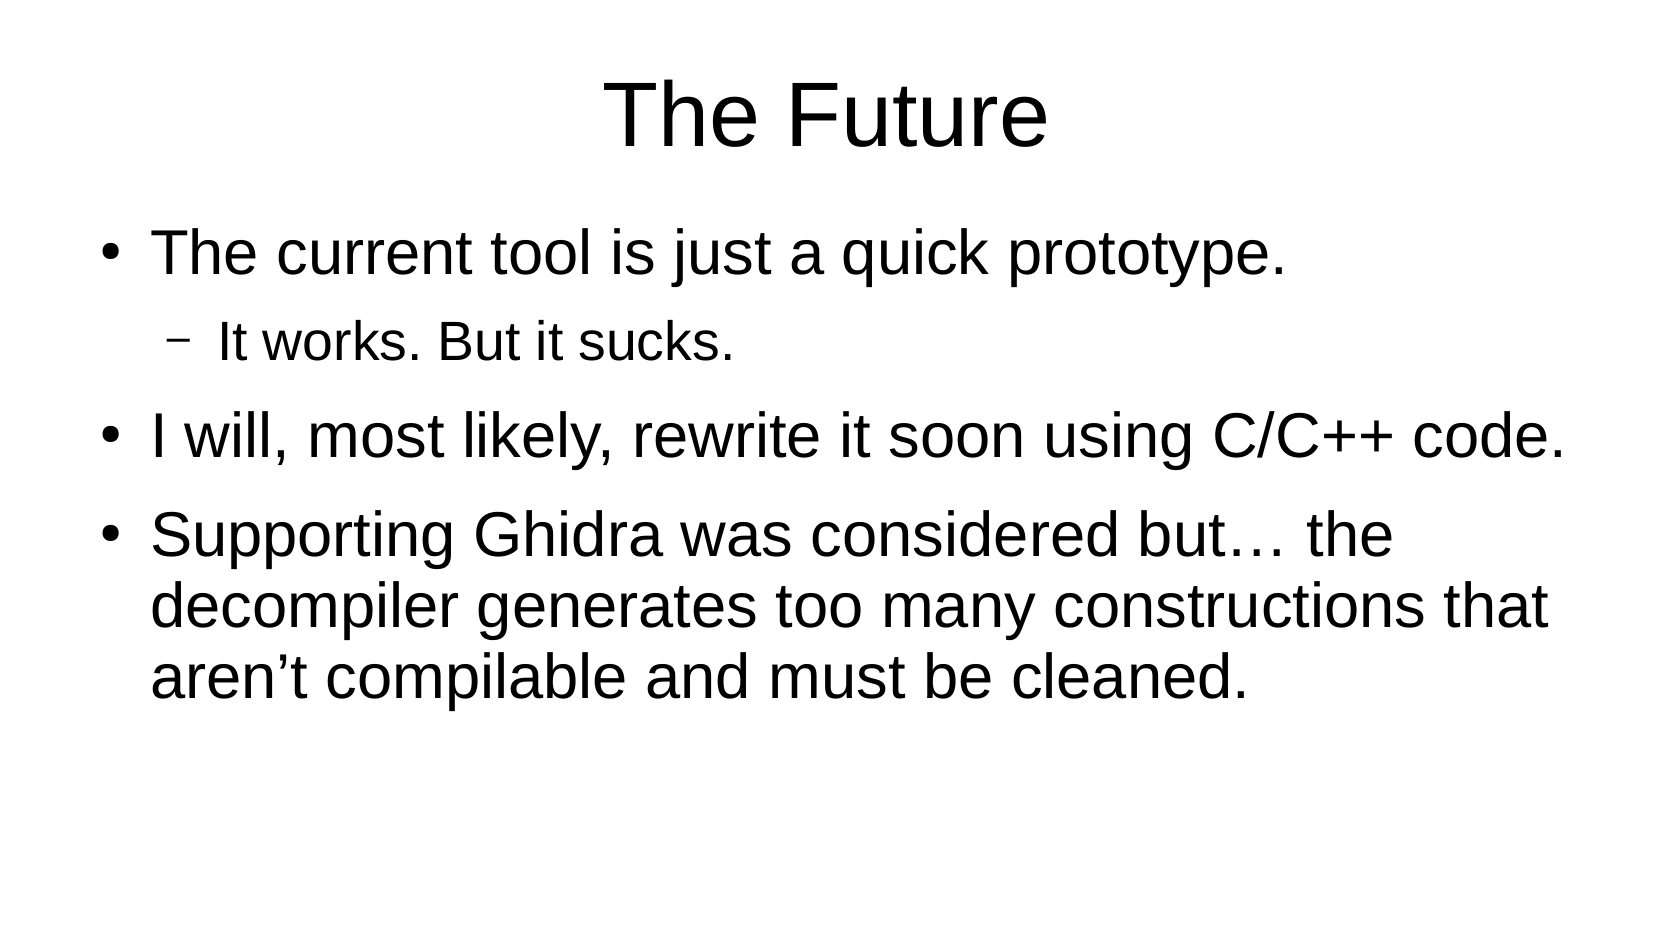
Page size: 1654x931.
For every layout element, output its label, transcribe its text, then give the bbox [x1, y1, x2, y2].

title The Future [82, 37, 1571, 193]
list The current tool is just a quick prototype. It works. But it sucks. I will, most likely, rewrite it soon using C/C++ code. Supporting Ghidra was considered but… the decompiler generates too many constructions that aren’t compilable and must be cleaned. [82, 217, 1571, 758]
